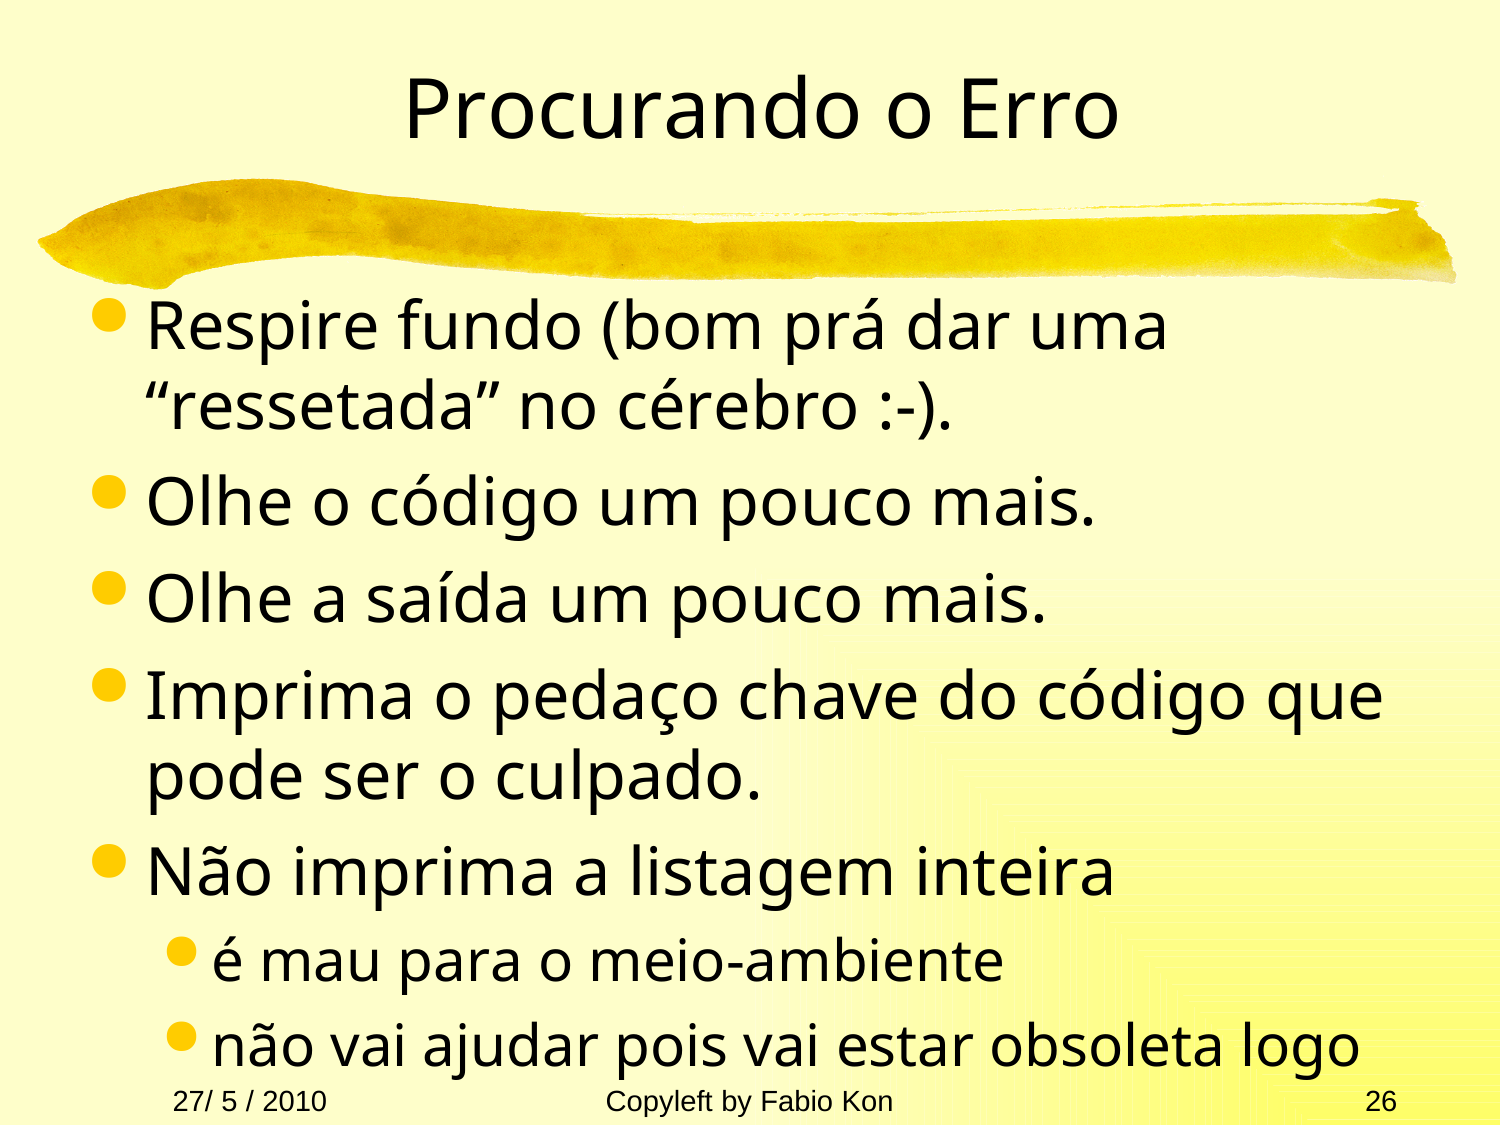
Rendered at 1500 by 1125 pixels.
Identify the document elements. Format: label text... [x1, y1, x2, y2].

title Procurando o Erro [125, 12, 1401, 163]
list Respire fundo (bom prá dar uma “ressetada” no cérebro :-). Olhe o código um pouco mais. Olhe a saída um pouco mais. Imprima o pedaço chave do código que pode ser o culpado. Não imprima a listagem inteira é mau para o meio-ambiente não vai ajudar pois vai estar obsoleta logo [74, 274, 1417, 1086]
picture [24, 174, 1463, 297]
